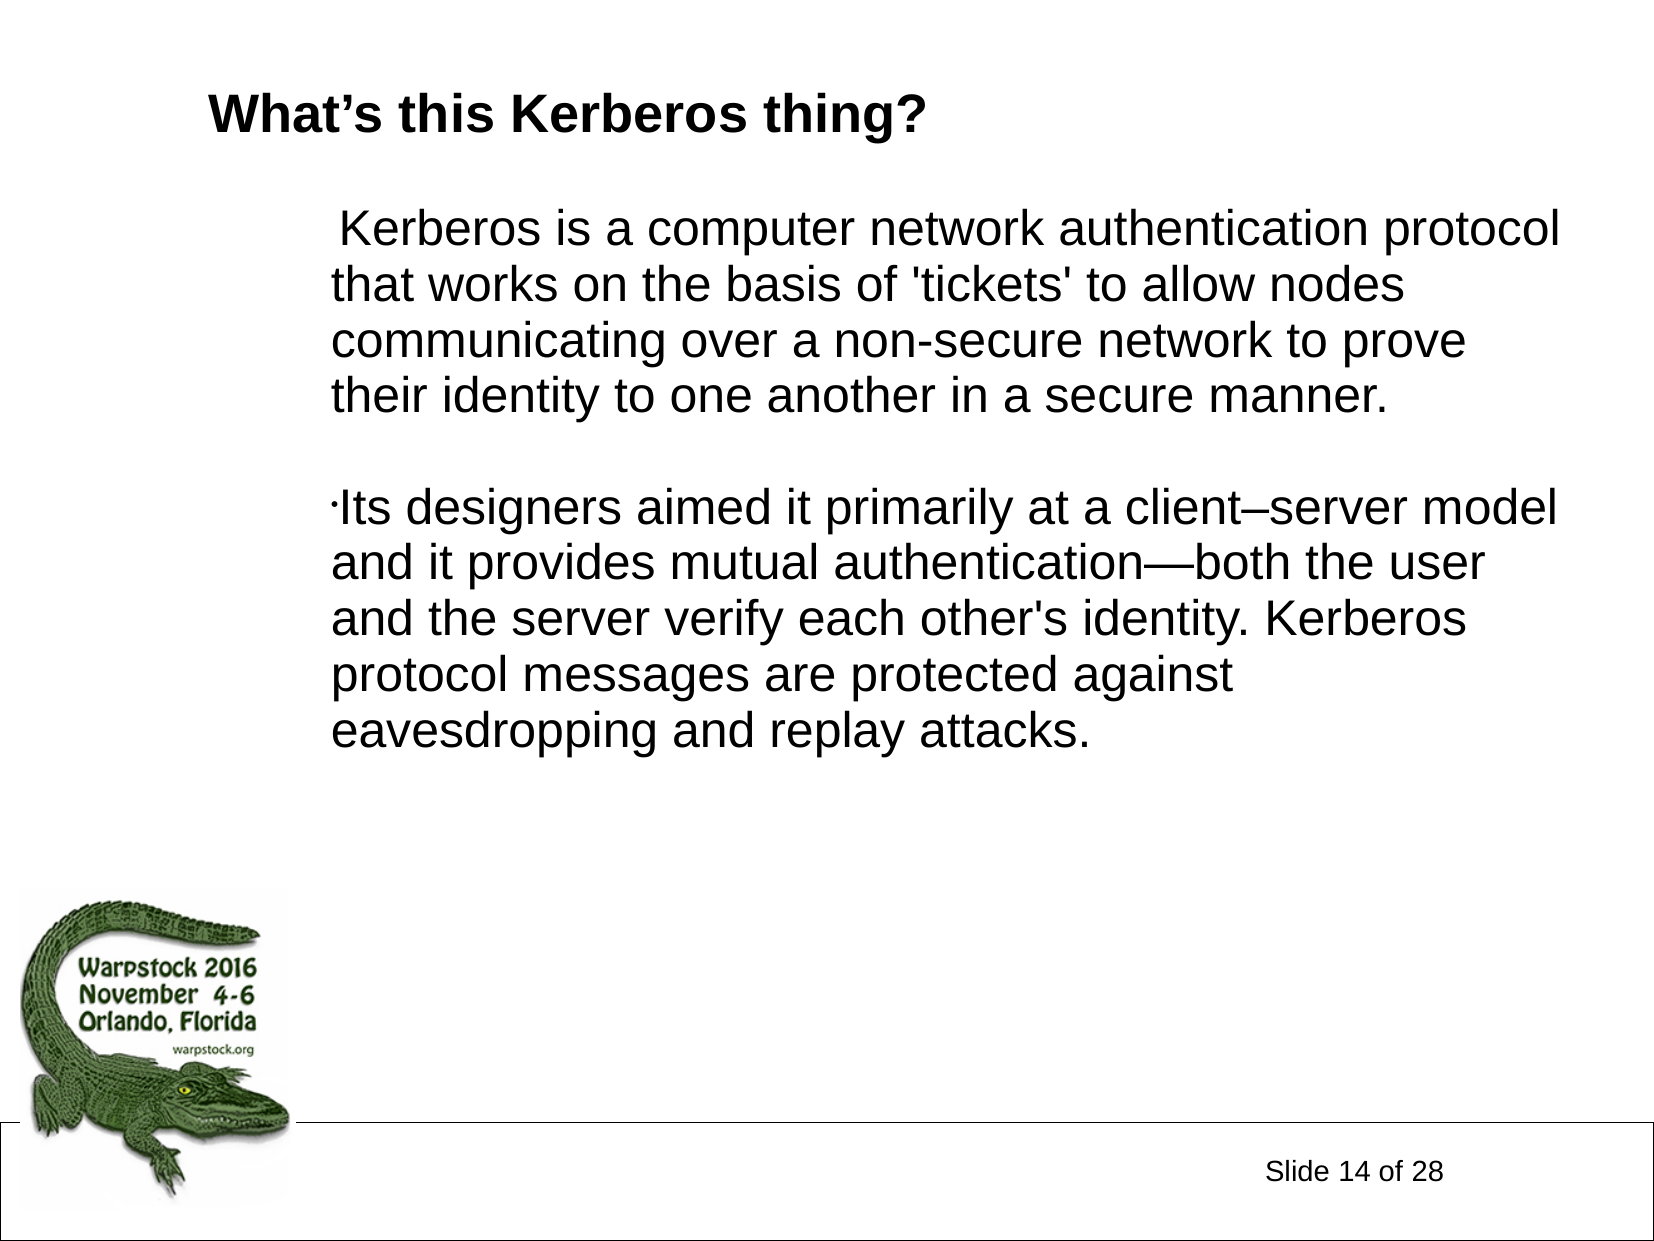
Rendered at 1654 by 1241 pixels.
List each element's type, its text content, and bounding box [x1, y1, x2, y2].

title What’s this Kerberos thing? [177, 49, 1571, 178]
subtitle Kerberos is a computer network authentication protocol that works on the basis of 'tickets' to allow nodes communicating over a non-secure network to prove their identity to one another in a secure manner. Its designers aimed it primarily at a client–server model and it provides mutual authentication—both the user and the server verify each other's identity. Kerberos protocol messages are protected against eavesdropping and replay attacks. [318, 200, 1565, 1004]
picture [20, 888, 296, 1211]
